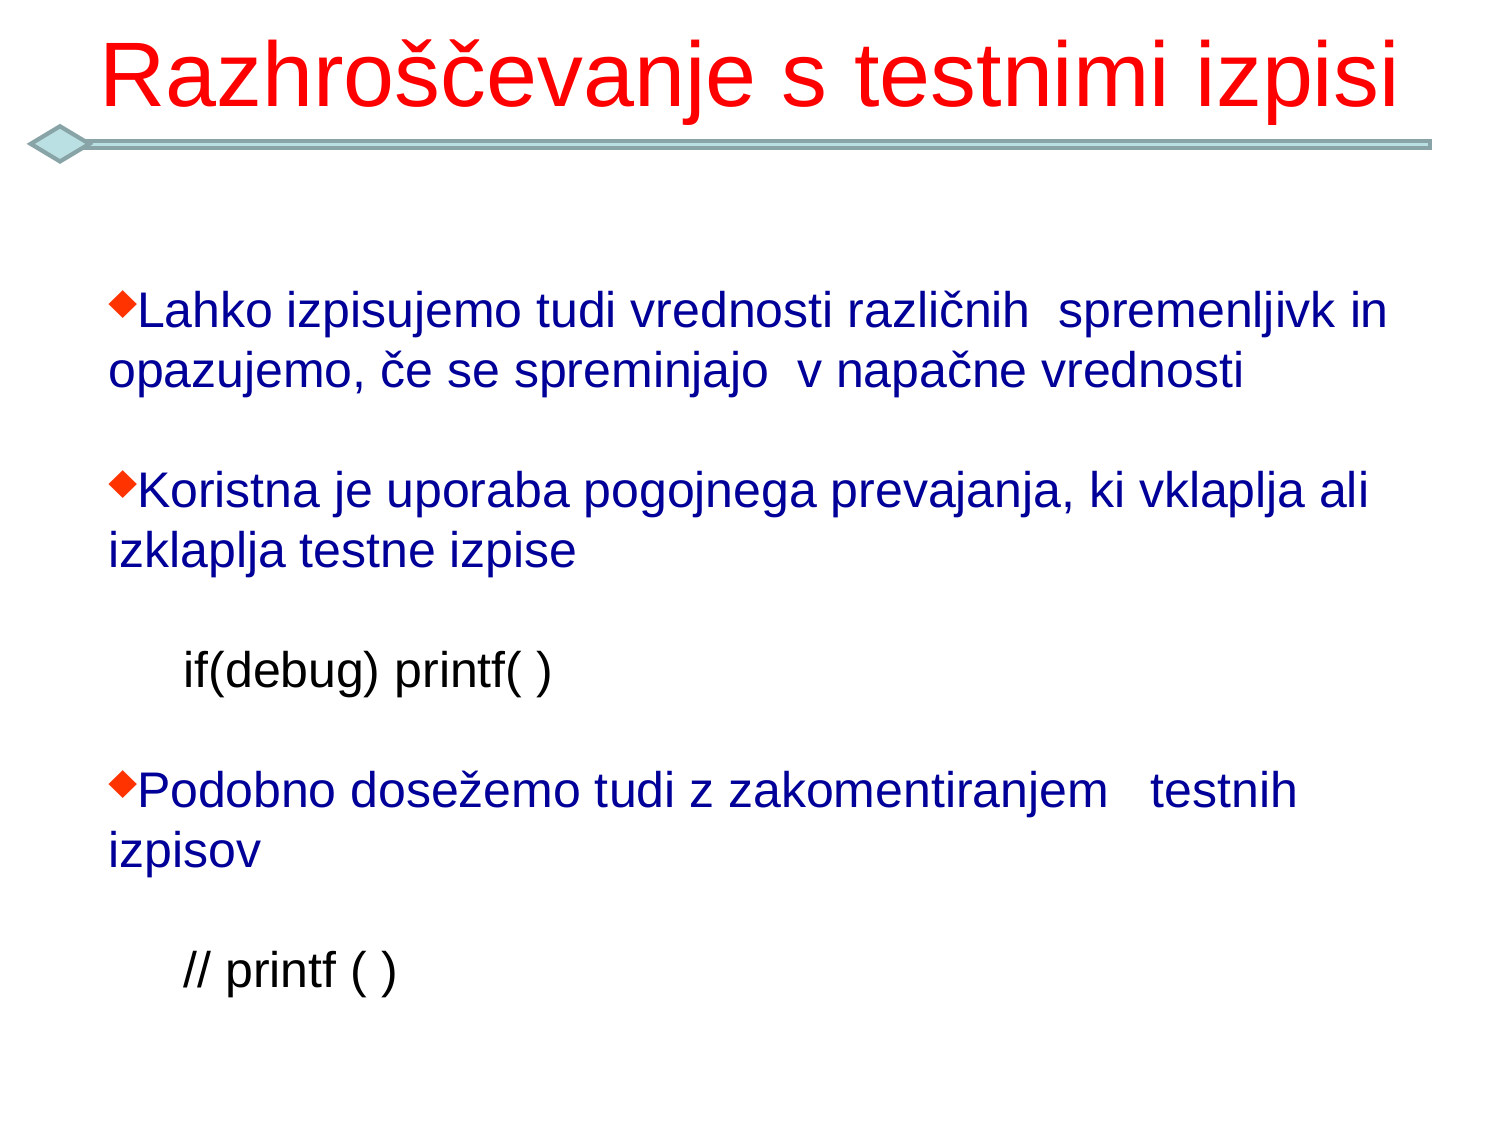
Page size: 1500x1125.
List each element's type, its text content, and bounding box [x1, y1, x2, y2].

text_box Lahko izpisujemo tudi vrednosti različnih spremenljivk in opazujemo, če se spreminjajo v napačne vrednosti Koristna je uporaba pogojnega prevajanja, ki vklaplja ali izklaplja testne izpise if(debug) printf( ) Podobno dosežemo tudi z zakomentiranjem testnih izpisov // printf ( ) [93, 269, 1430, 1005]
title Razhroščevanje s testnimi izpisi [75, 0, 1426, 141]
